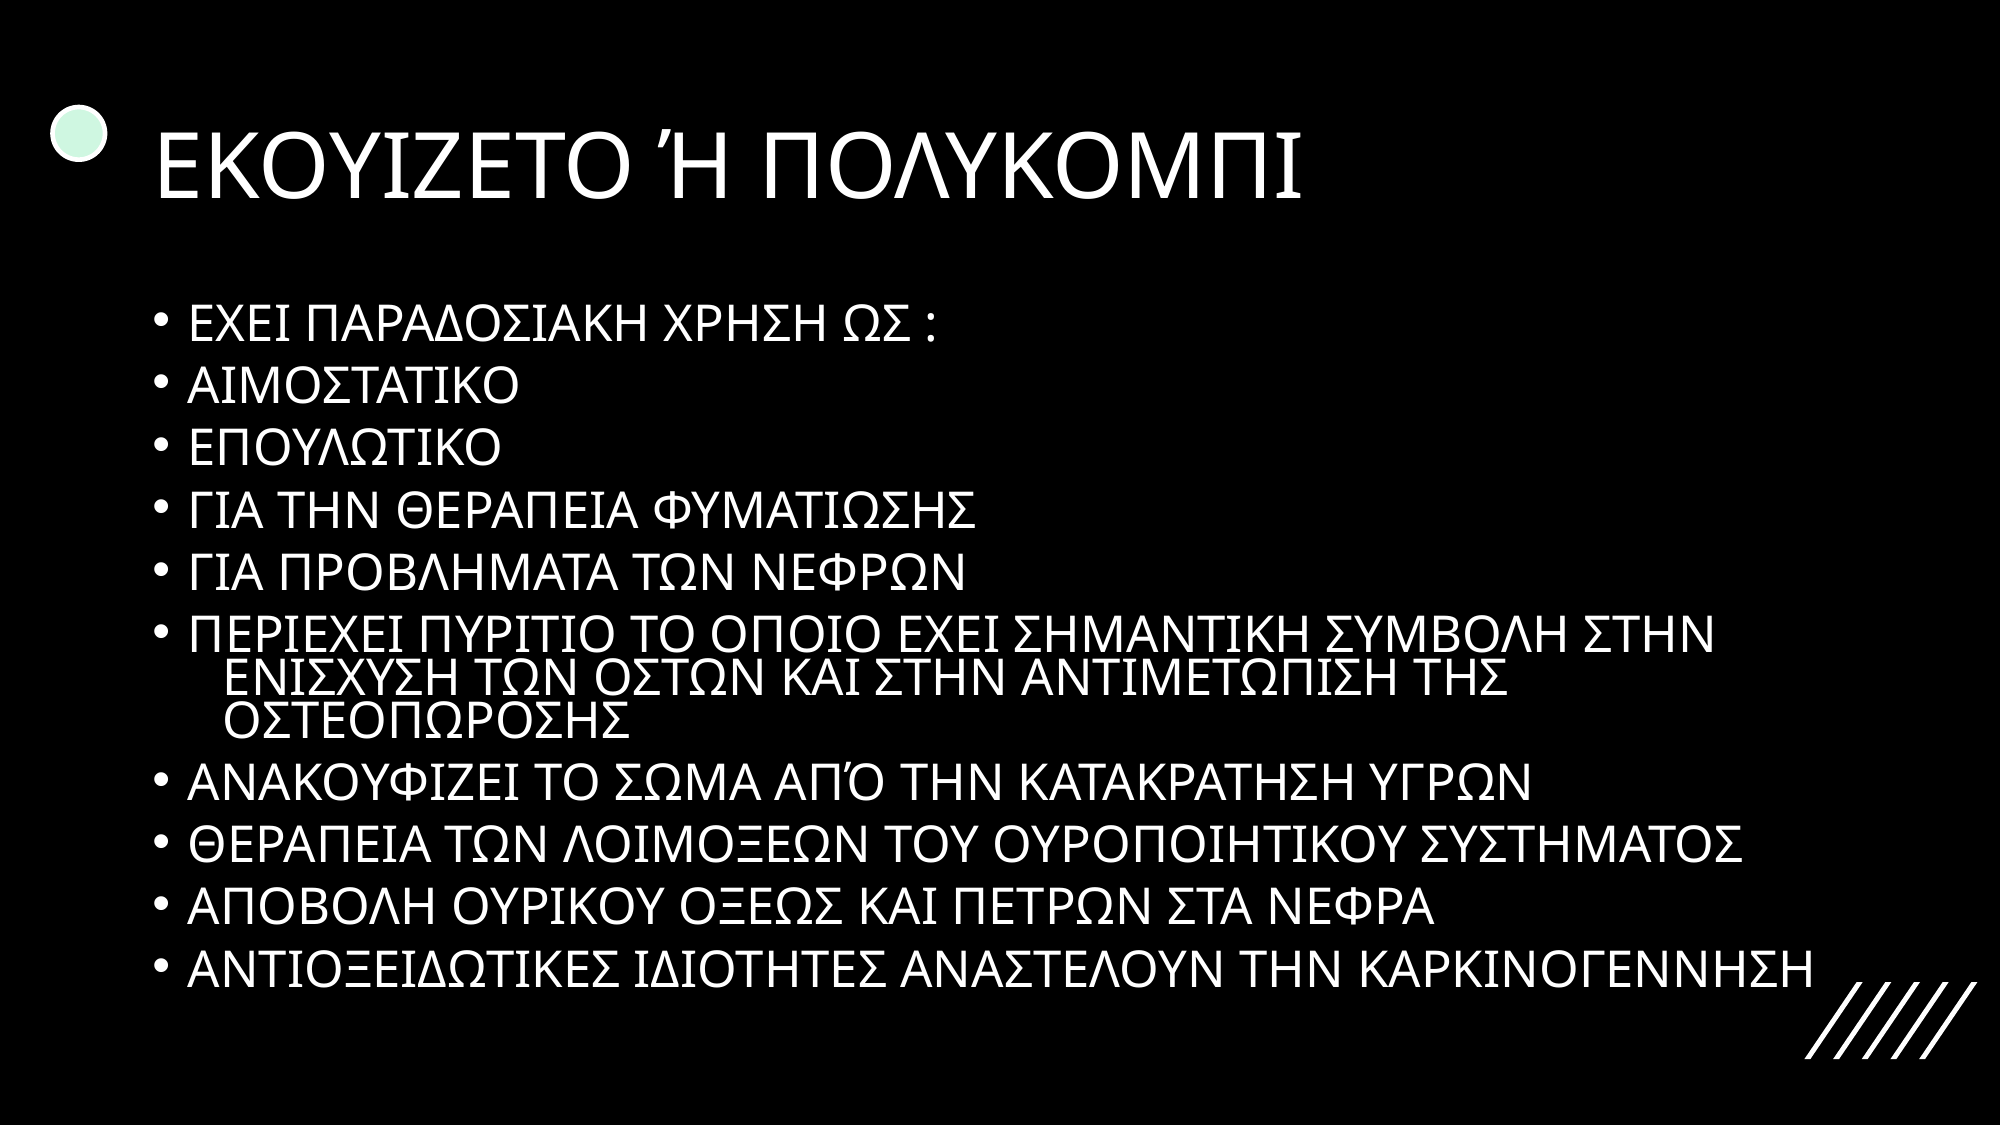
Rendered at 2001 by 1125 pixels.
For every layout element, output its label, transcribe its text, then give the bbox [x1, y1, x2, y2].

title ΕΚΟΥΙΖΕΤΟ Ή ΠΟΛΥΚΟΜΠΙ [137, 59, 1343, 278]
list ΕΧΕΙ ΠΑΡΑΔΟΣΙΑΚΗ ΧΡΗΣΗ ΩΣ : ΑΙΜΟΣΤΑΤΙΚΟ ΕΠΟΥΛΩΤΙΚΟ ΓΙΑ ΤΗΝ ΘΕΡΑΠΕΙΑ ΦΥΜΑΤΙΩΣΗΣ ΓΙΑ ΠΡΟΒΛΗΜΑΤΑ ΤΩΝ ΝΕΦΡΩΝ ΠΕΡΙΕΧΕΙ ΠΥΡΙΤΙΟ ΤΟ ΟΠΟΙΟ ΕΧΕΙ ΣΗΜΑΝΤΙΚΗ ΣΥΜΒΟΛΗ ΣΤΗΝ ΕΝΙΣΧΥΣΗ ΤΩΝ ΟΣΤΩΝ ΚΑΙ ΣΤΗΝ ΑΝΤΙΜΕΤΩΠΙΣΗ ΤΗΣ ΟΣΤΕΟΠΩΡΟΣΗΣ ΑΝΑΚΟΥΦΙΖΕΙ ΤΟ ΣΩΜΑ ΑΠΌ ΤΗΝ ΚΑΤΑΚΡΑΤΗΣΗ ΥΓΡΩΝ ΘΕΡΑΠΕΙΑ ΤΩΝ ΛΟΙΜΟΞΕΩΝ ΤΟΥ ΟΥΡΟΠΟΙΗΤΙΚΟΥ ΣΥΣΤΗΜΑΤΟΣ ΑΠΟΒΟΛΗ ΟΥΡΙΚΟΥ ΟΞΕΩΣ ΚΑΙ ΠΕΤΡΩΝ ΣΤΑ ΝΕΦΡΑ ΑΝΤΙΟΞΕΙΔΩΤΙΚΕΣ ΙΔΙΟΤΗΤΕΣ ΑΝΑΣΤΕΛΟΥΝ ΤΗΝ ΚΑΡΚΙΝΟΓΕΝΝΗΣΗ [137, 299, 1863, 1014]
